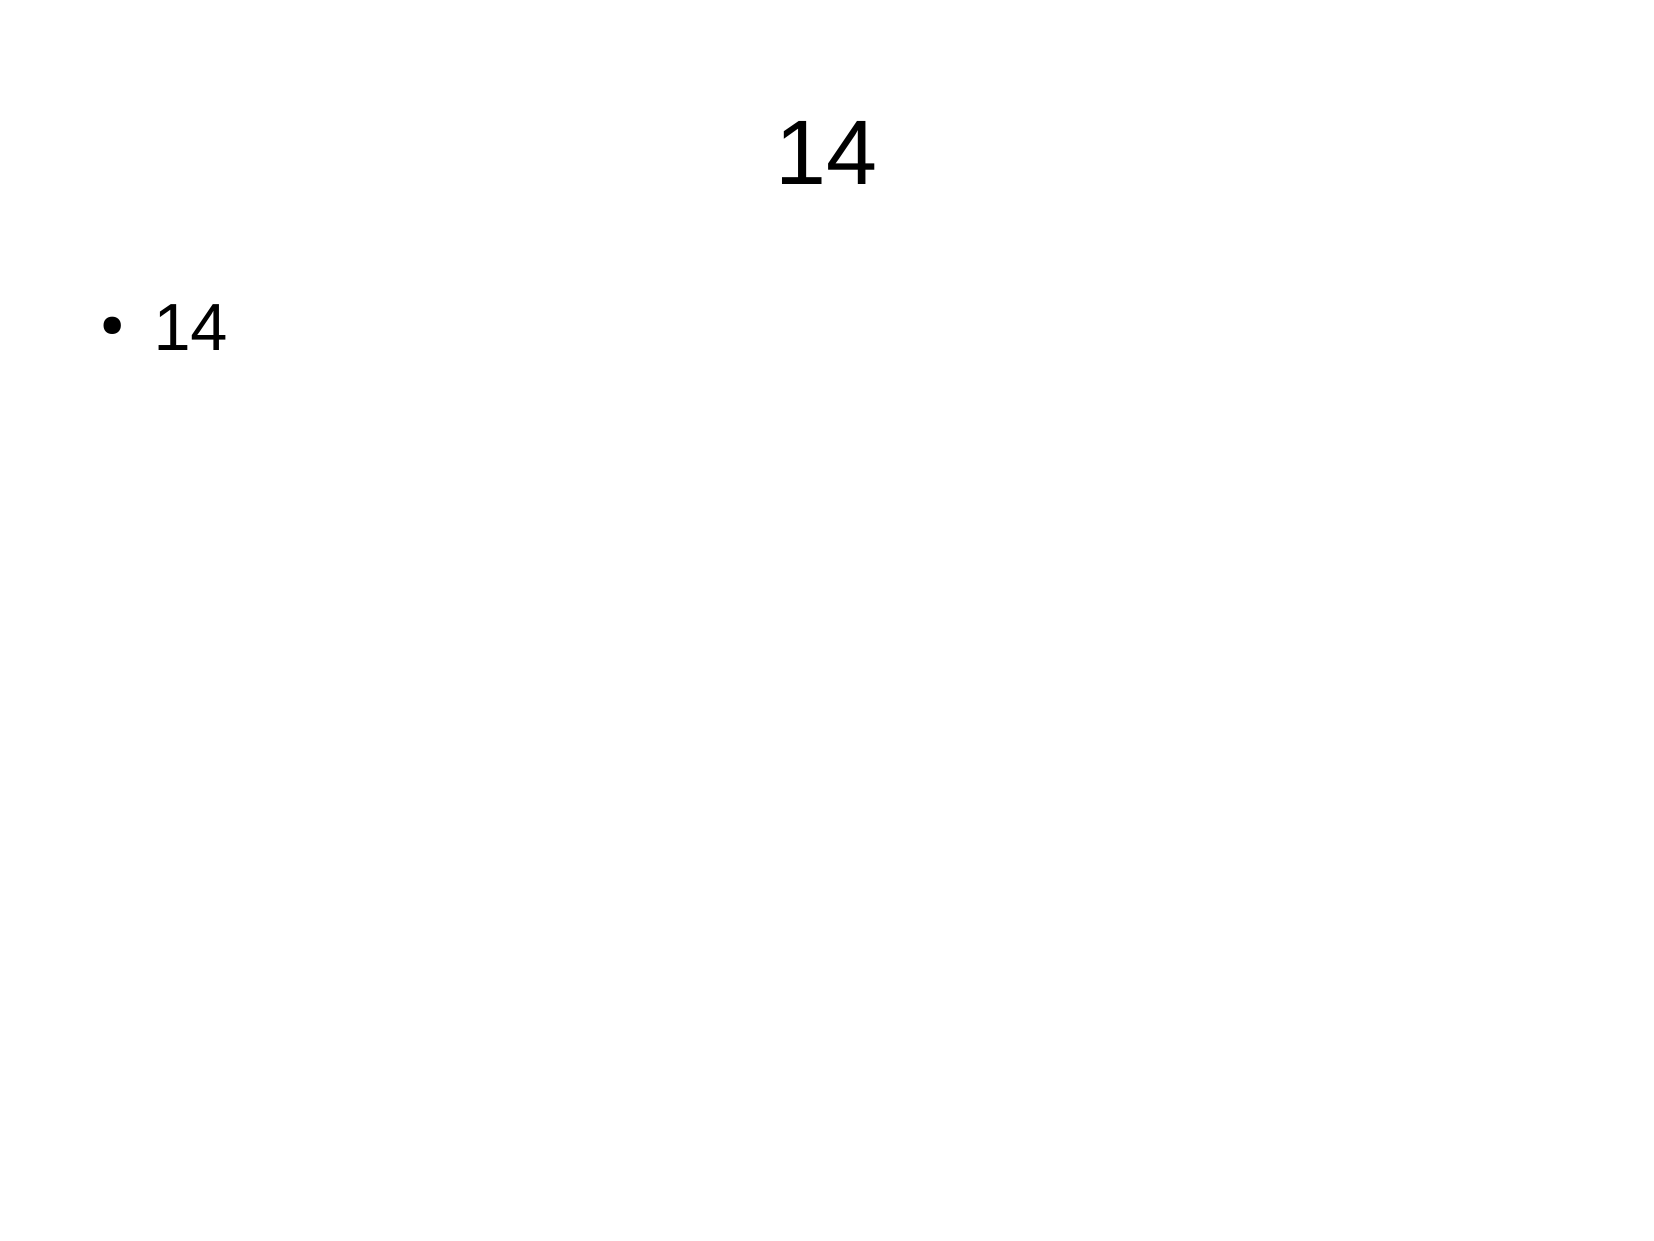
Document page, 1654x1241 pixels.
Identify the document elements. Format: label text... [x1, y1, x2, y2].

list <number> [82, 290, 1571, 1109]
title <number> [82, 49, 1571, 257]
